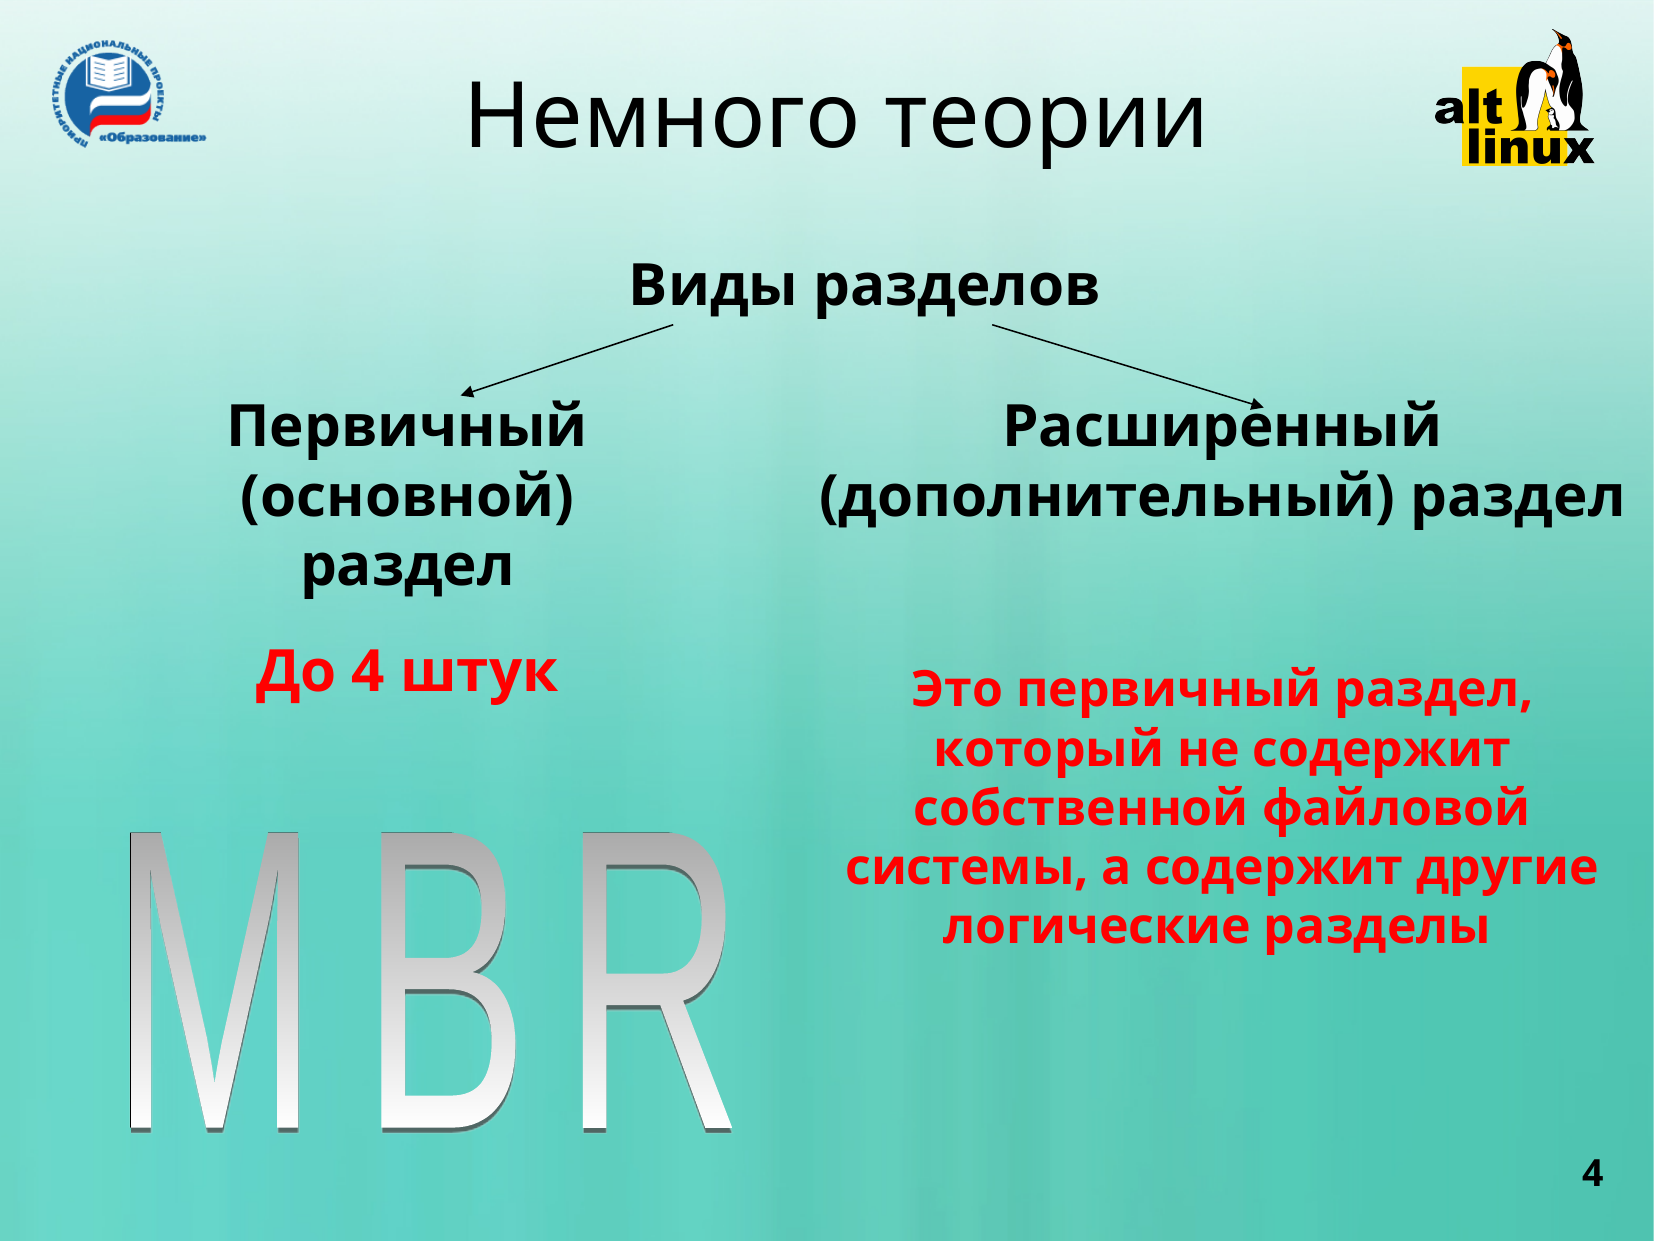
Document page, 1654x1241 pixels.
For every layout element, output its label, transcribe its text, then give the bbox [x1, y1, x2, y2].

picture [504, 346, 614, 383]
picture [0, 0, 1654, 1241]
text_box Виды разделов [614, 242, 1205, 433]
text_box MBR [129, 832, 299, 1128]
text_box Расширенный (дополнительный) раздел Это первичный раздел, который не содержит собственной файловой системы, а содержит другие логические разделы [791, 383, 1654, 1176]
text_box MBR [381, 832, 516, 1128]
text_box Первичный (основной) раздел До 4 штук [141, 383, 674, 819]
text_box MBR [582, 832, 733, 1128]
title Немного теории [94, 0, 1580, 230]
